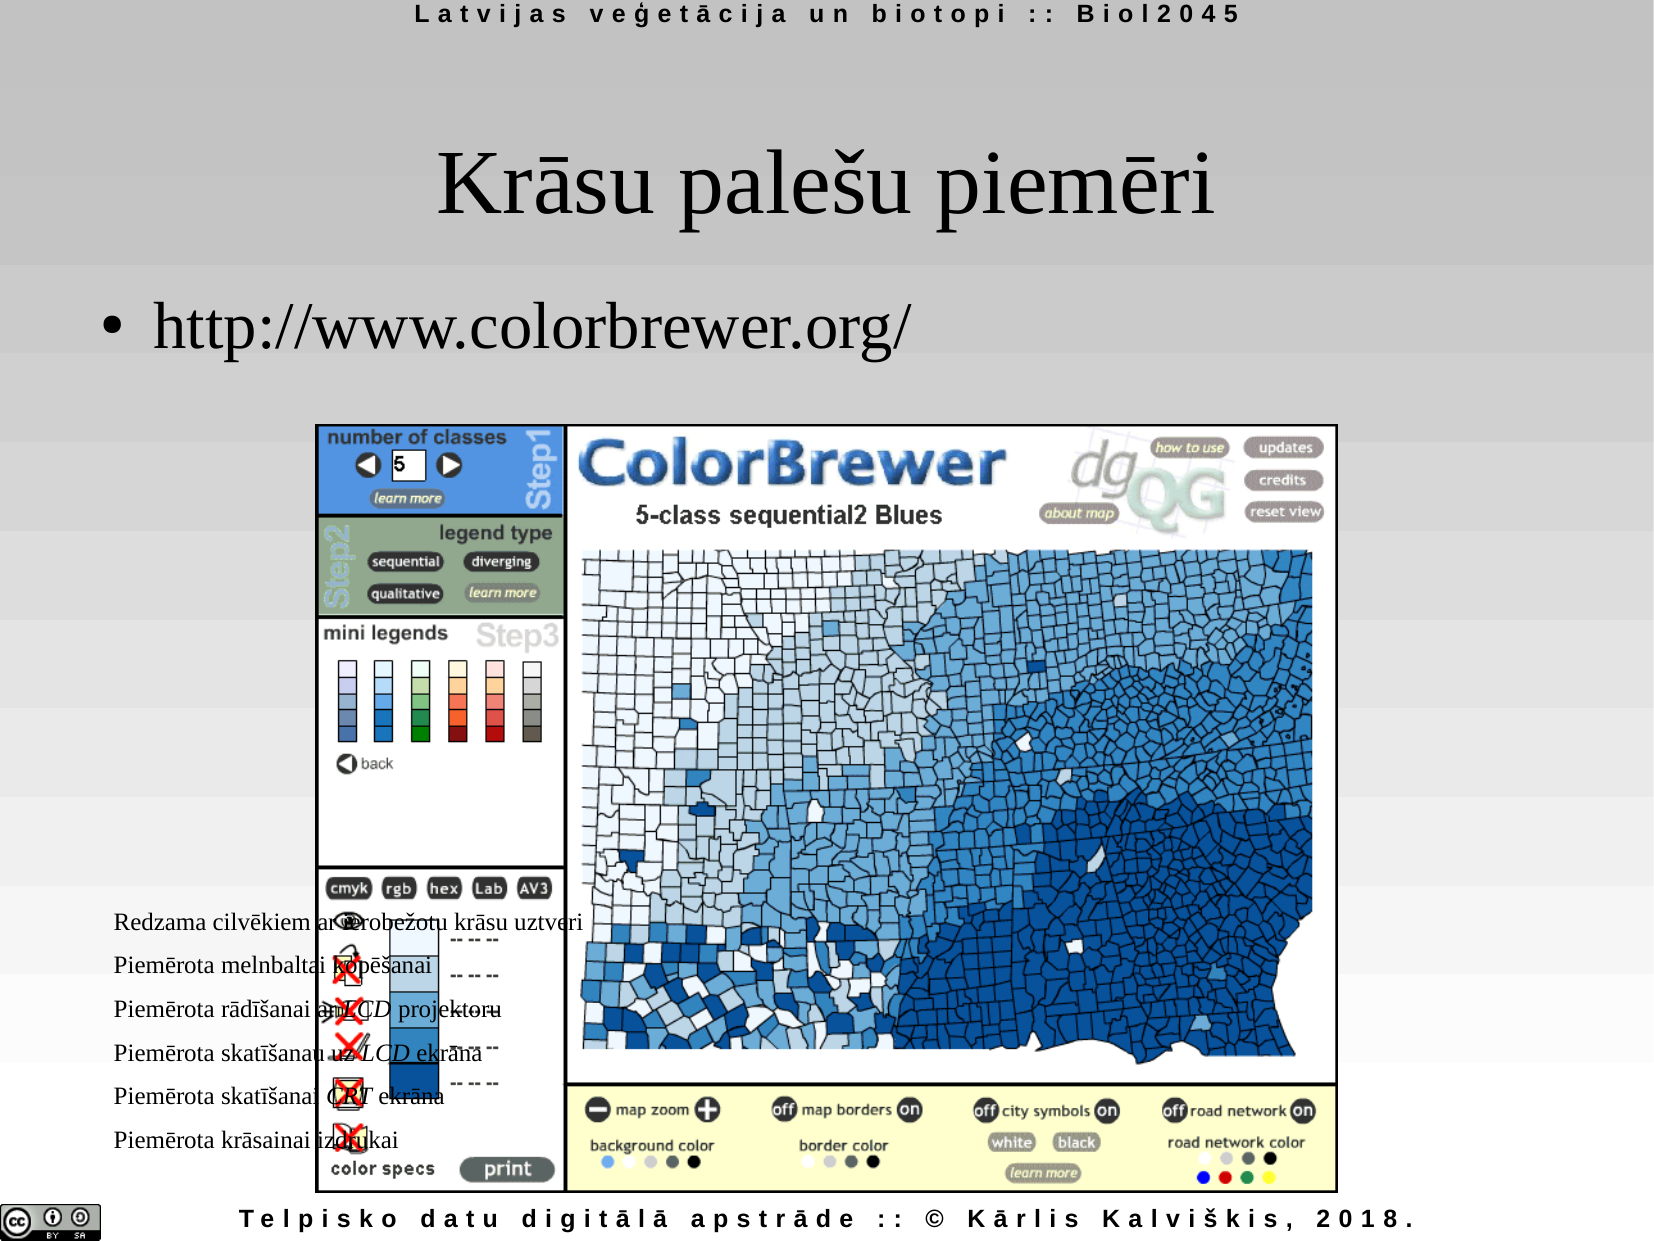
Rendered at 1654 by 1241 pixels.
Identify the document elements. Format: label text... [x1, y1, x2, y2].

text_box Piemērota rādīšanai ar LCD projektoru [113, 995, 503, 1024]
text_box Redzama cilvēkiem ar ierobežotu krāsu uztveri [113, 907, 585, 936]
text_box Piemērota skatīšanai CRT ekrāna [113, 1082, 445, 1111]
picture [0, 0, 1654, 1241]
text_box Piemērota krāsainai izdrukai [113, 1126, 400, 1155]
list http://www.colorbrewer.org/ [82, 289, 1571, 1113]
text_box Piemērota melnbaltai kopēšanai [113, 951, 433, 980]
text_box Piemērota skatīšanau uz LCD ekrāna [113, 1039, 483, 1067]
title Krāsu palešu piemēri [29, 49, 1625, 296]
